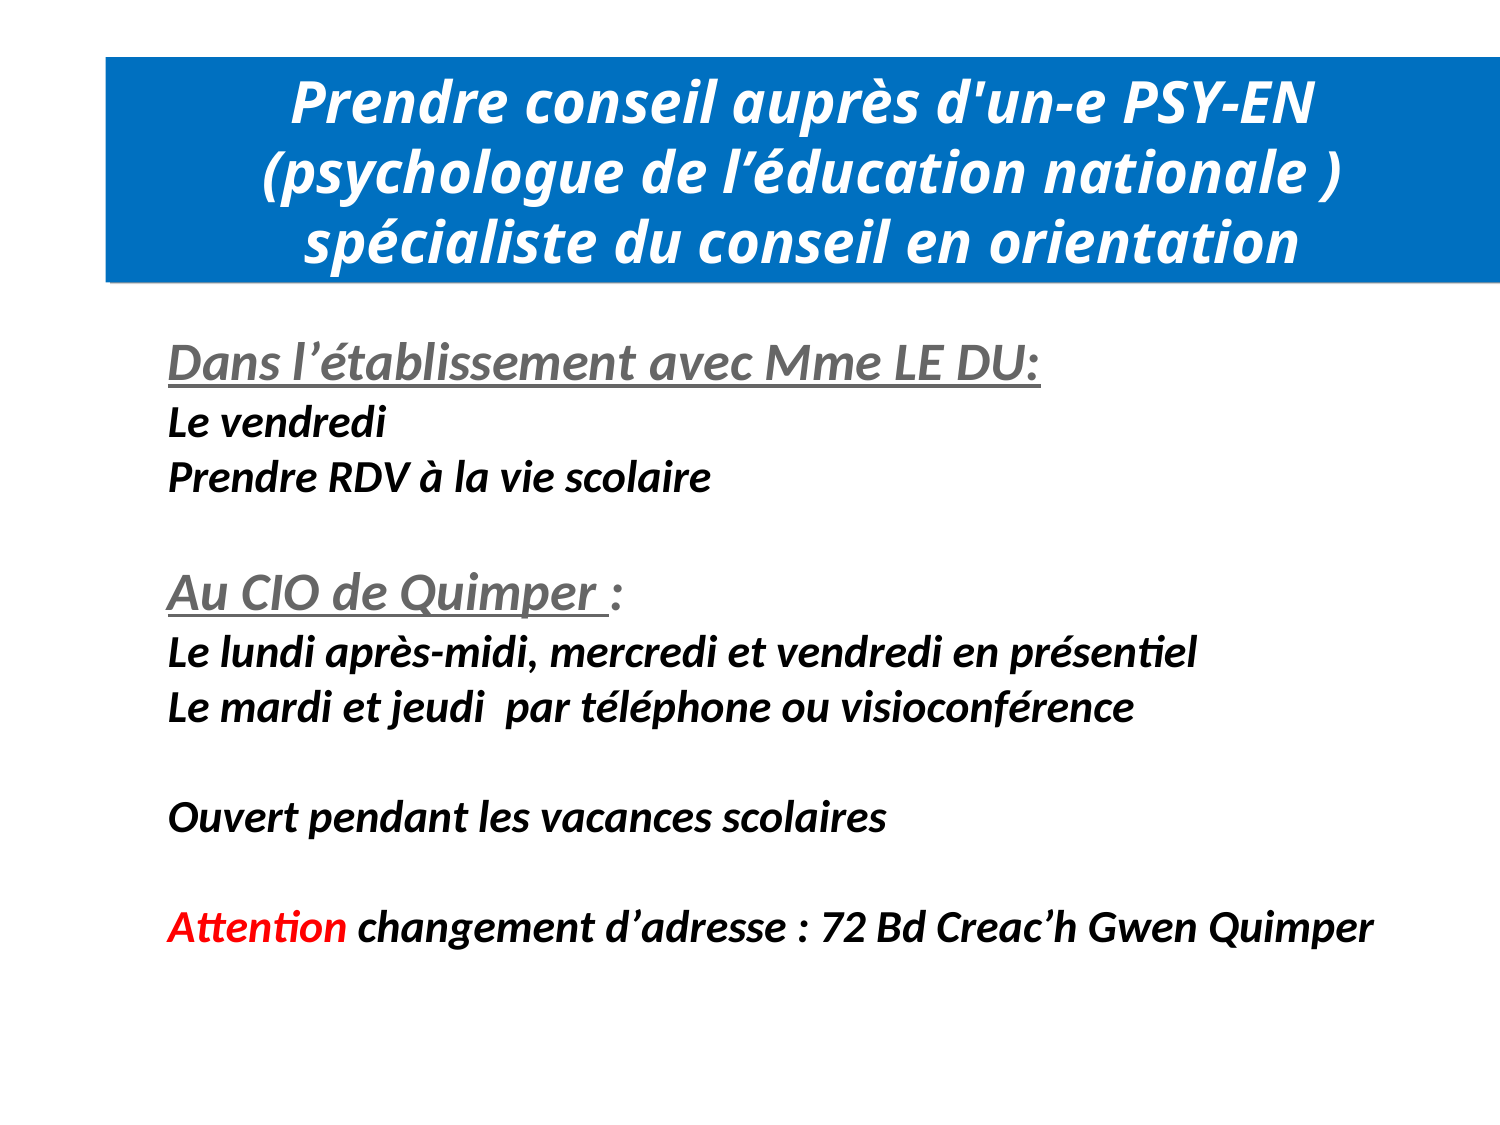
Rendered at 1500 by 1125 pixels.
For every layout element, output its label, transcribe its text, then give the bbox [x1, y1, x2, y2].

text_box Prendre conseil auprès d'un-e PSY-EN (psychologue de l’éducation nationale ) spécialiste du conseil en orientation [105, 57, 1500, 283]
text_box Dans l’établissement avec Mme LE DU: Le vendredi Prendre RDV à la vie scolaire Au CIO de Quimper : Le lundi après-midi, mercredi et vendredi en présentiel Le mardi et jeudi par téléphone ou visioconférence Ouvert pendant les vacances scolaires Attention changement d’adresse : 72 Bd Creac’h Gwen Quimper [153, 318, 1465, 1110]
